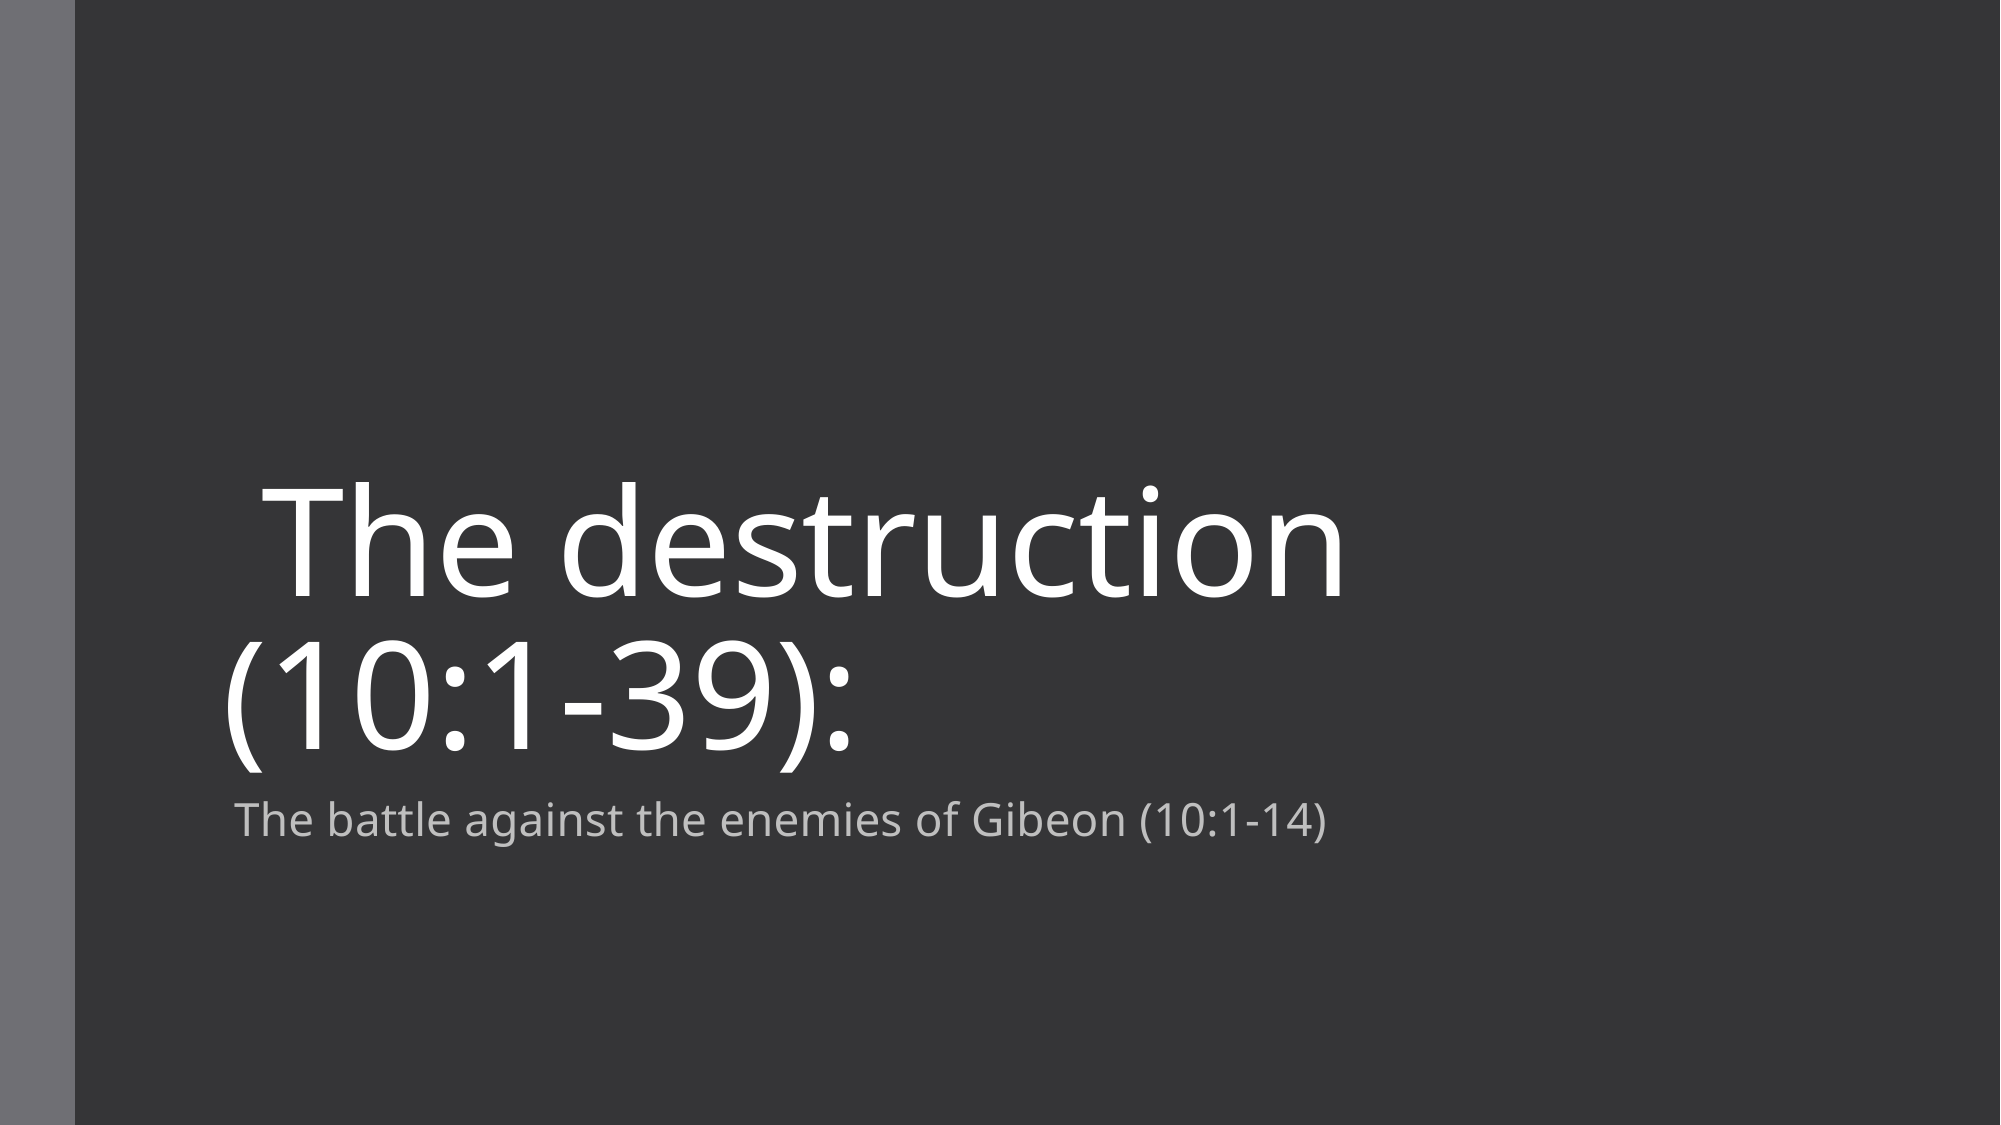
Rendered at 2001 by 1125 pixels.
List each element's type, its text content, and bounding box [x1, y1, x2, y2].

subtitle The battle against the enemies of Gibeon (10:1-14) [206, 787, 1752, 1066]
title The destruction (10:1-39): [206, 124, 1752, 787]
